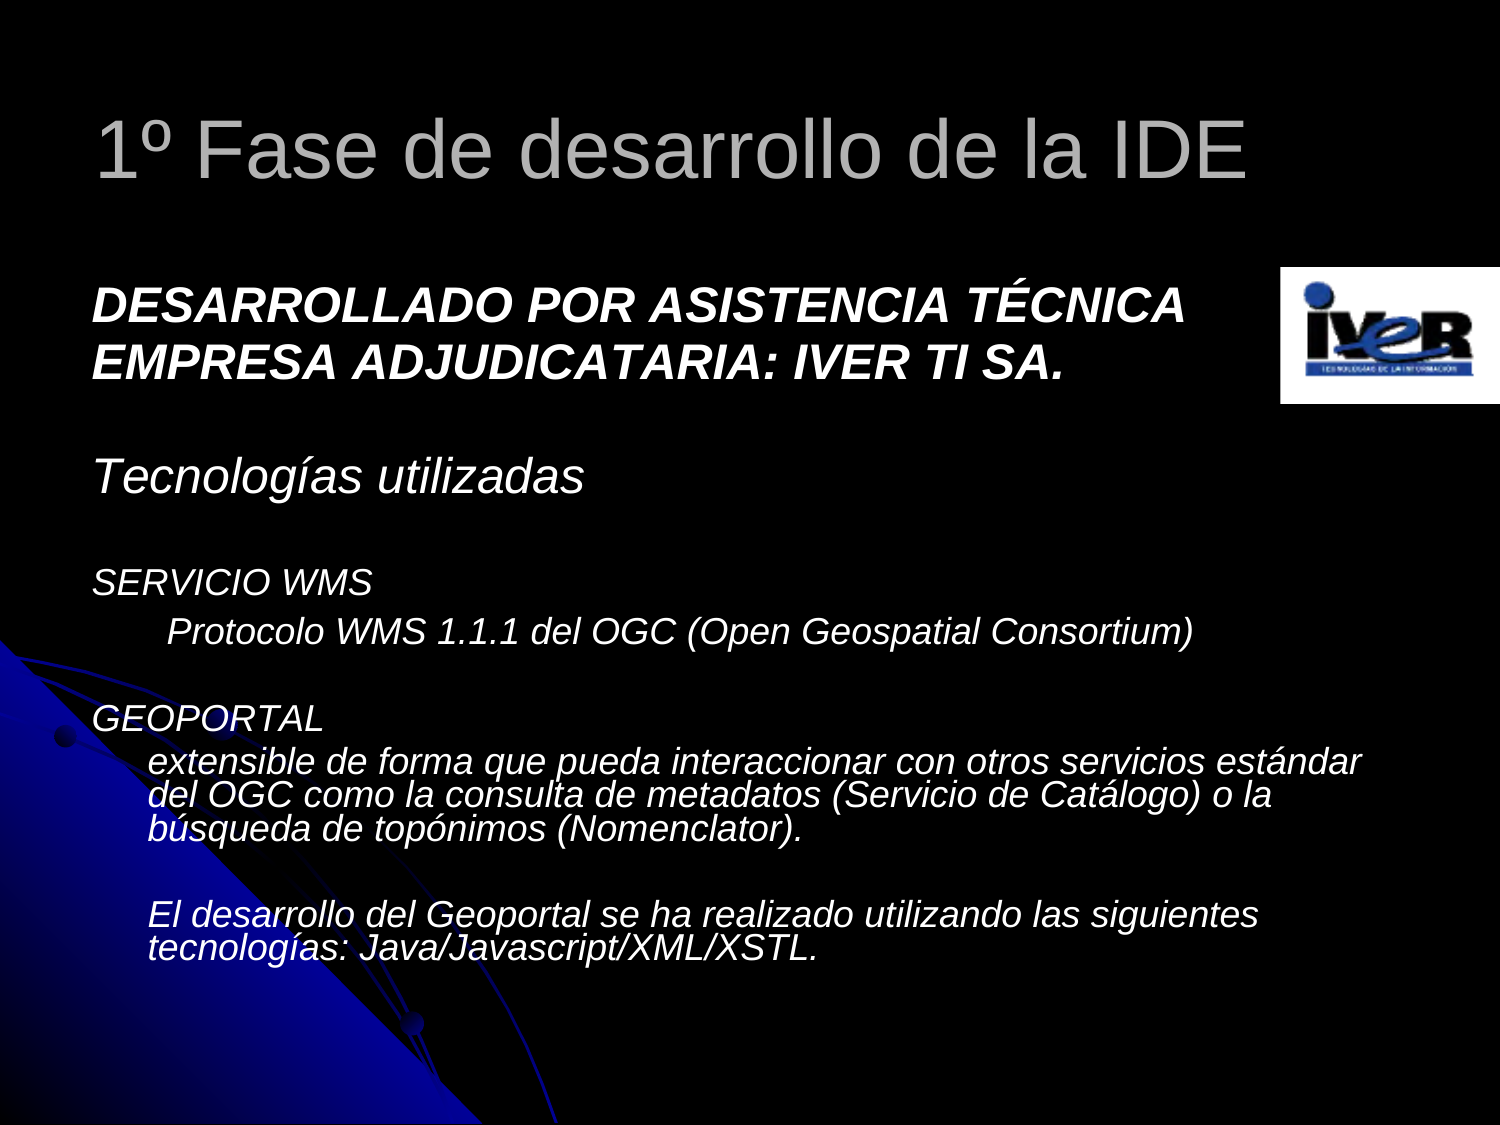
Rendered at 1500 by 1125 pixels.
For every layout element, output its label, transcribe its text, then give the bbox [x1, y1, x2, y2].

title 1º Fase de desarrollo de la IDE [75, 56, 1270, 244]
picture [1280, 267, 1500, 404]
list DESARROLLADO POR ASISTENCIA TÉCNICA EMPRESA ADJUDICATARIA: IVER TI SA. Tecnologías utilizadas SERVICIO WMS Protocolo WMS 1.1.1 del OGC (Open Geospatial Consortium)‏ GEOPORTAL extensible de forma que pueda interaccionar con otros servicios estándar del OGC como la consulta de metadatos (Servicio de Catálogo) o la búsqueda de topónimos (Nomenclator). El desarrollo del Geoportal se ha realizado utilizando las siguientes tecnologías: Java/Javascript/XML/XSTL. [76, 278, 1427, 1018]
